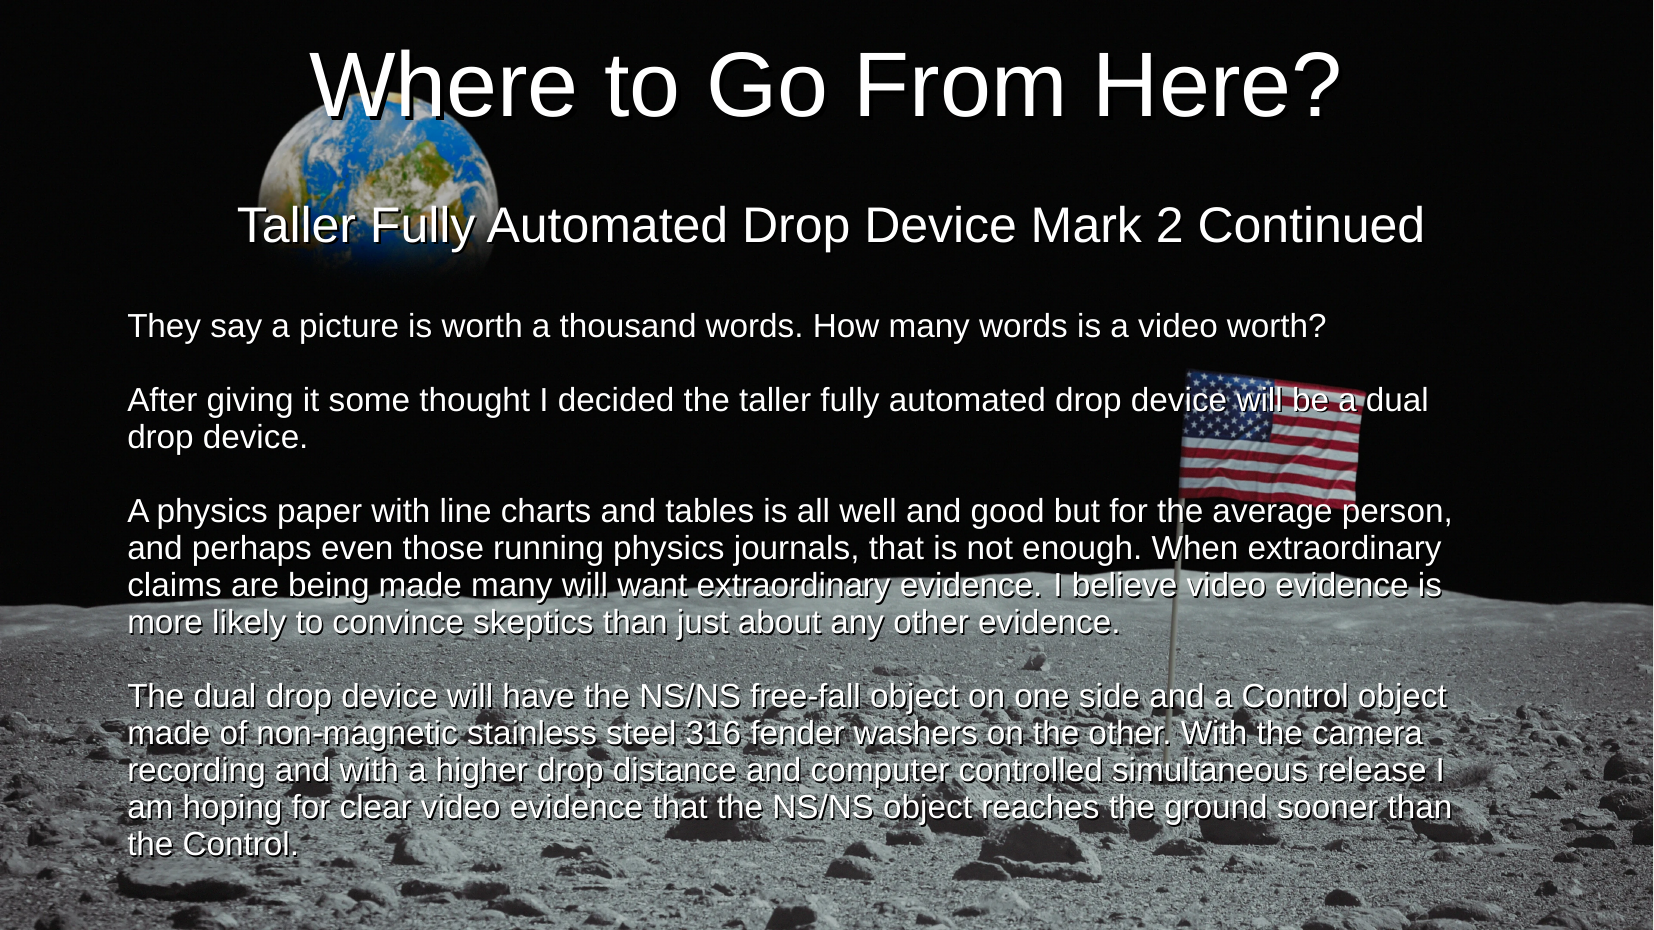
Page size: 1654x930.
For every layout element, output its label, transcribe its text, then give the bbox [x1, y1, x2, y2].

title Taller Fully Automated Drop Device Mark 2 Continued [87, 187, 1576, 263]
text_box They say a picture is worth a thousand words. How many words is a video worth? After giving it some thought I decided the taller fully automated drop device will be a dual drop device. A physics paper with line charts and tables is all well and good but for the average person, and perhaps even those running physics journals, that is not enough. When extraordinary claims are being made many will want extraordinary evidence. I believe video evidence is more likely to convince skeptics than just about any other evidence. The dual drop device will have the NS/NS free-fall object on one side and a Control object made of non-magnetic stainless steel 316 fender washers on the other. With the camera recording and with a higher drop distance and computer controlled simultaneous release I am hoping for clear video evidence that the NS/NS object reaches the ground sooner than the Control. [112, 300, 1501, 871]
title Where to Go From Here? [82, 0, 1571, 188]
picture [0, 0, 1654, 930]
